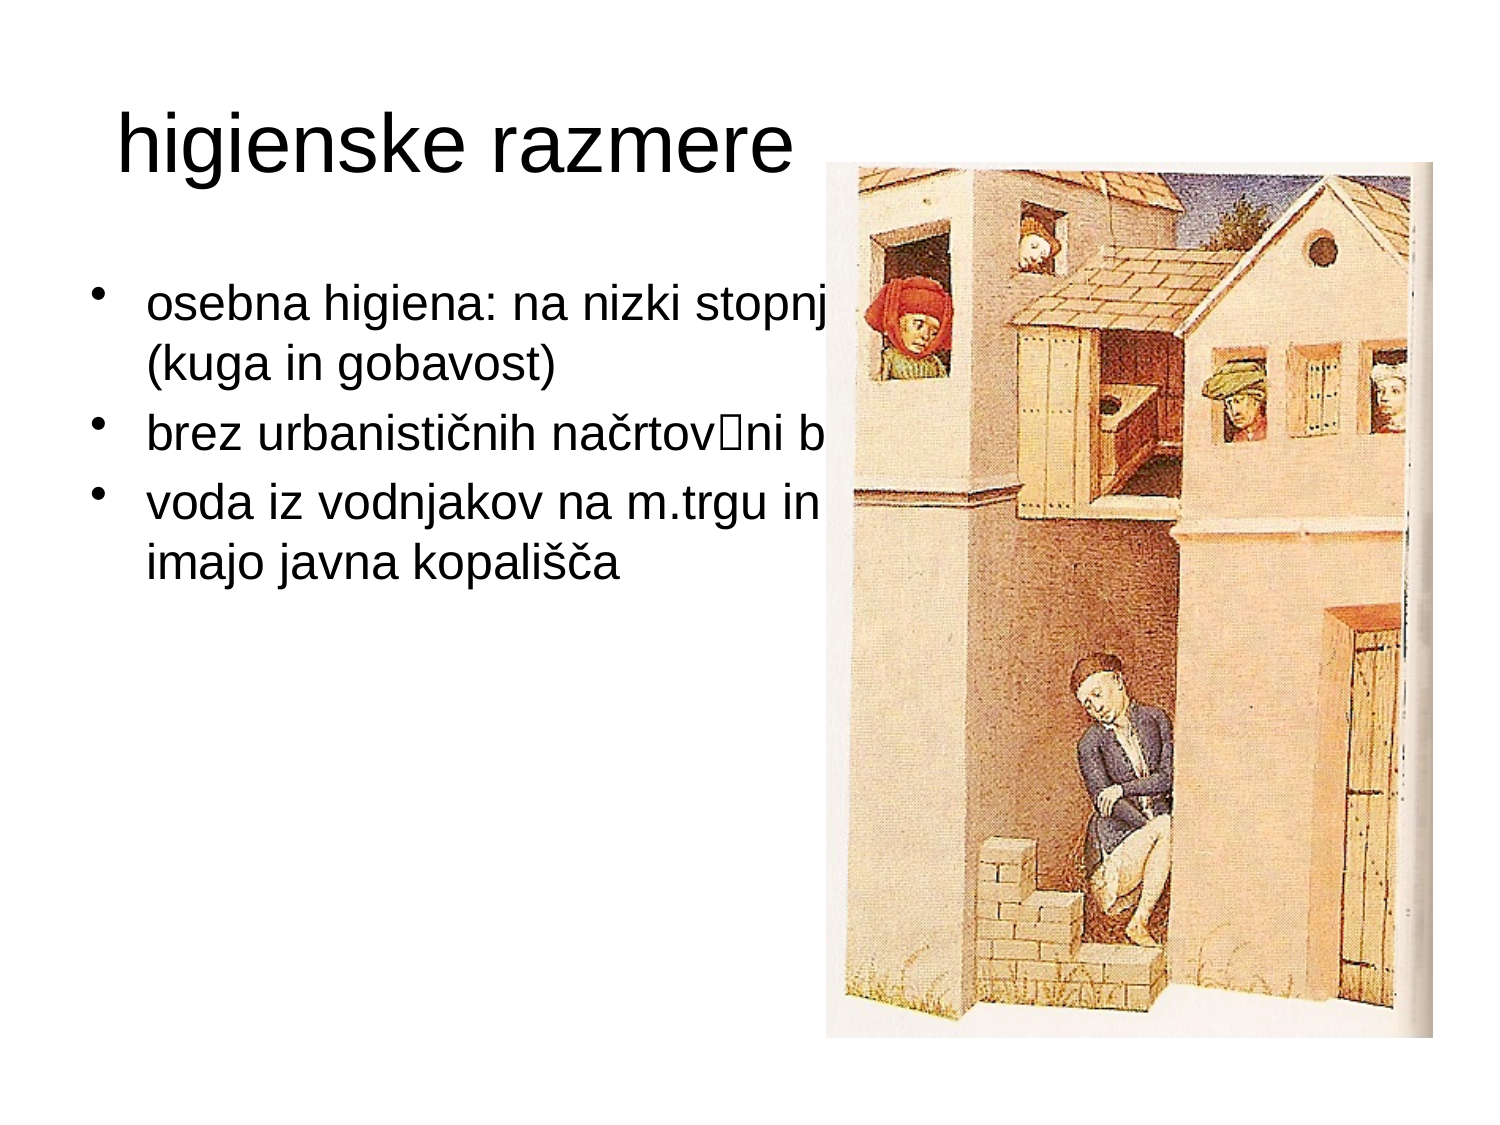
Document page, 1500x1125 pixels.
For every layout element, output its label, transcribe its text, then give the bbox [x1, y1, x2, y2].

list osebna higiena: na nizki stopnji posledica so bolezni (kuga in gobavost) brez urbanističnih načrtovni bilo kanalizacije,vodovodov voda iz vodnjakov na m.trgu in deževnica, za umivanje imajo javna kopališča [75, 262, 826, 1005]
picture [826, 162, 1433, 1038]
title higienske razmere [75, 45, 838, 233]
